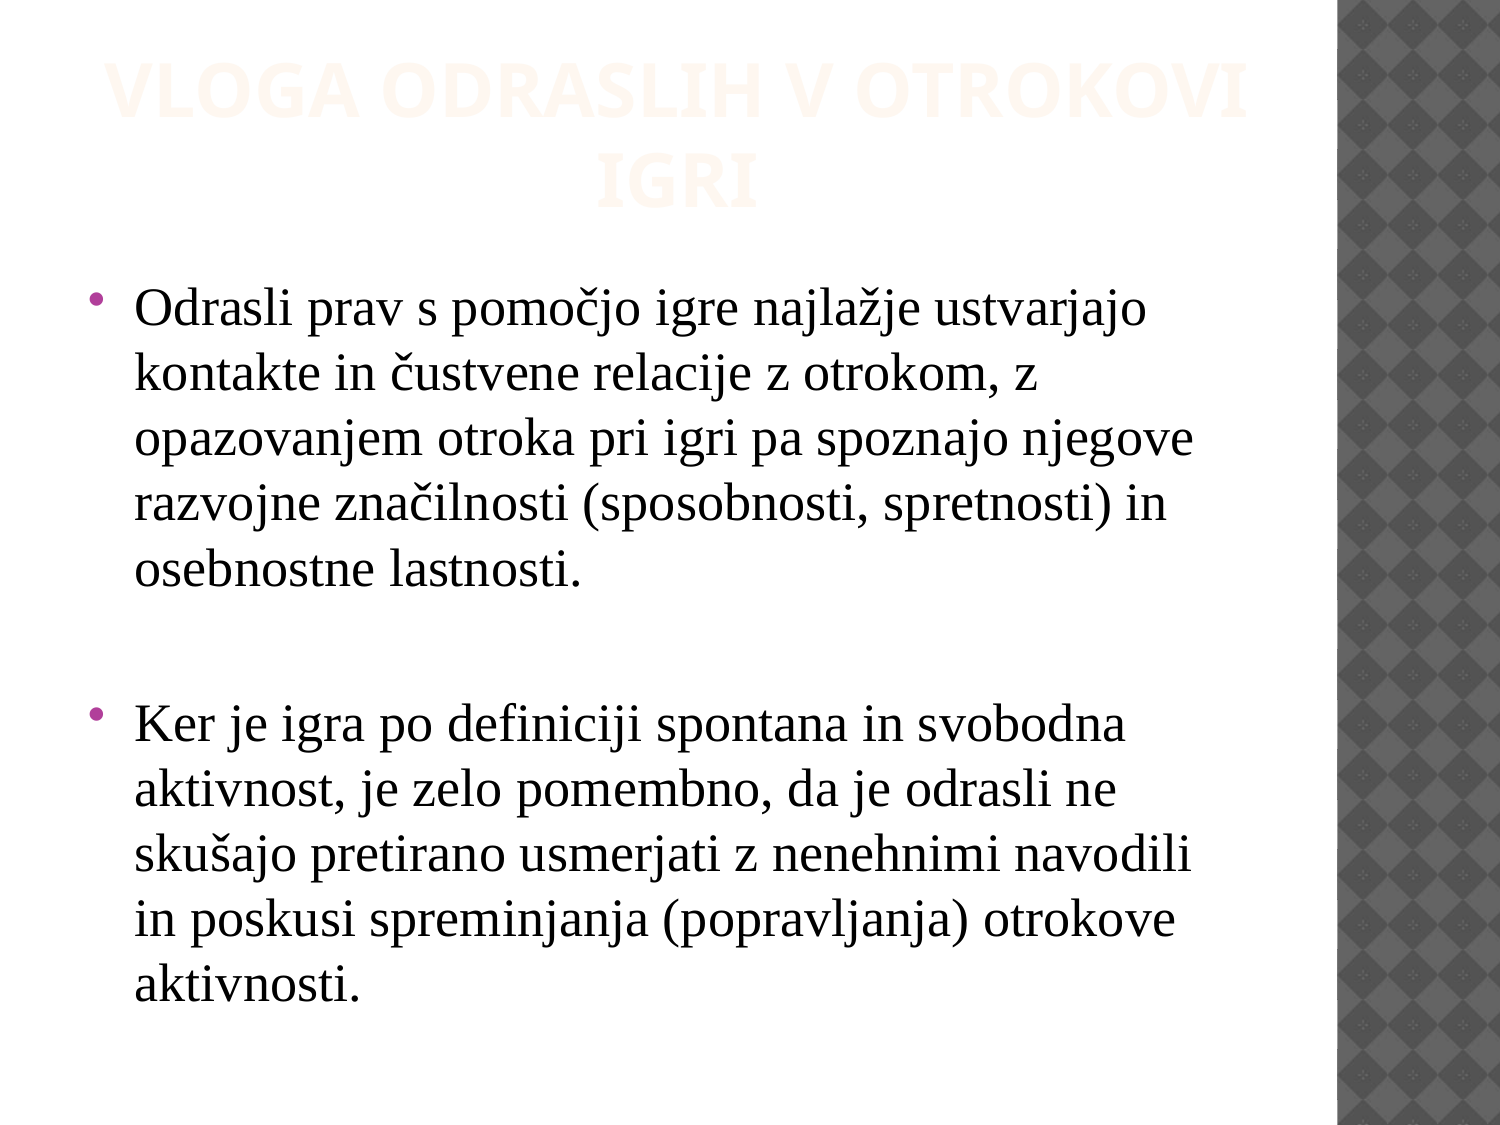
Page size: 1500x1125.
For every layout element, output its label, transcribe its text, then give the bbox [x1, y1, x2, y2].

list Odrasli prav s pomočjo igre najlažje ustvarjajo kontakte in čustvene relacije z otrokom, z opazovanjem otroka pri igri pa spoznajo njegove razvojne značilnosti (sposobnosti, spretnosti) in osebnostne lastnosti. Ker je igra po definiciji spontana in svobodna aktivnost, je zelo pomembno, da je odrasli ne skušajo pretirano usmerjati z nenehnimi navodili in poskusi spreminjanja (popravljanja) otrokove aktivnosti. [75, 264, 1263, 1059]
picture [1337, 0, 1500, 1125]
title VLOGA ODRASLIH V OTROKOVI IGRI [64, 125, 1290, 313]
